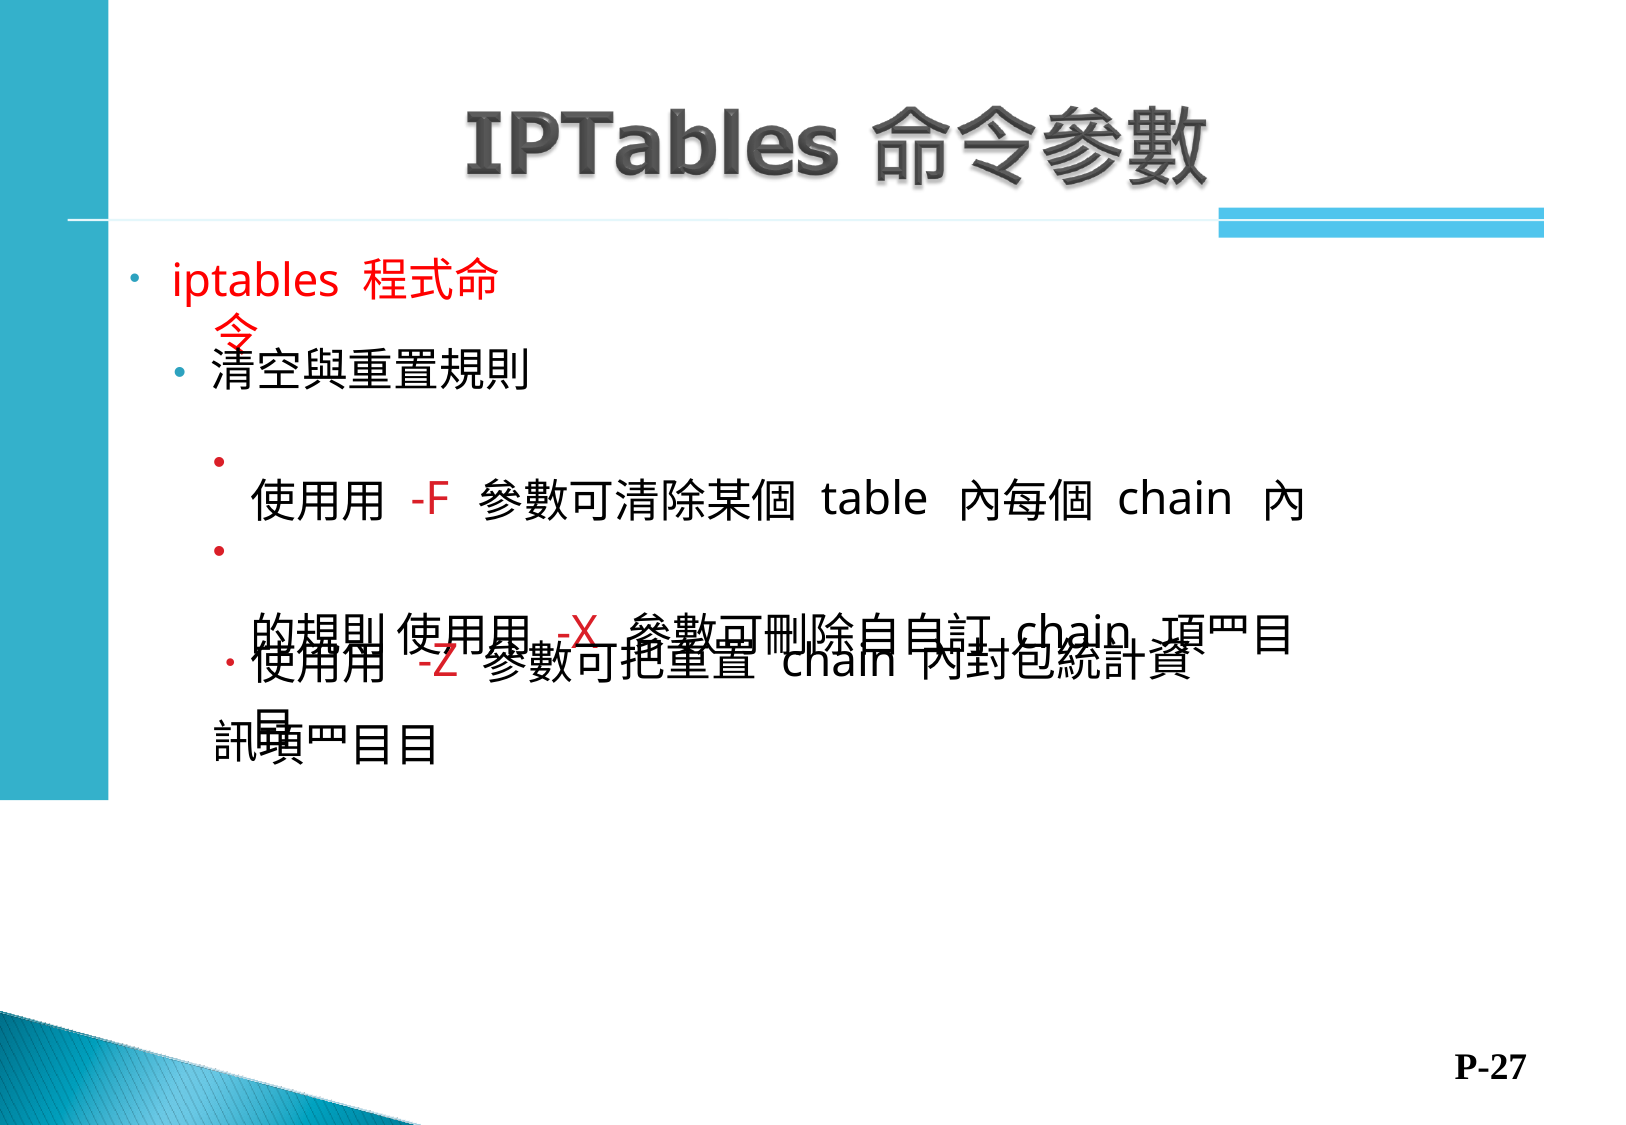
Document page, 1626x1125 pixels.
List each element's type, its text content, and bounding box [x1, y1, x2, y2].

text_box • [210, 527, 228, 573]
text_box iptables 程式命令 [125, 250, 523, 308]
text_box 使⽤用 -F 參數可清除某個 table 內每個 chain 內的規則 使⽤用 -X 參數可刪除⾃自訂 chain 項⺫⽬目 [248, 396, 1320, 576]
text_box • 使⽤用 -Z 參數可把重置 chain 內封包統計資訊項⺫⽬目 [210, 607, 1238, 665]
text_box 清空與重置規則 [208, 341, 534, 396]
text_box • [171, 347, 189, 394]
text_box • [210, 437, 228, 484]
text_box P-16 [1452, 1042, 1532, 1090]
text_box [453, 81, 1218, 203]
